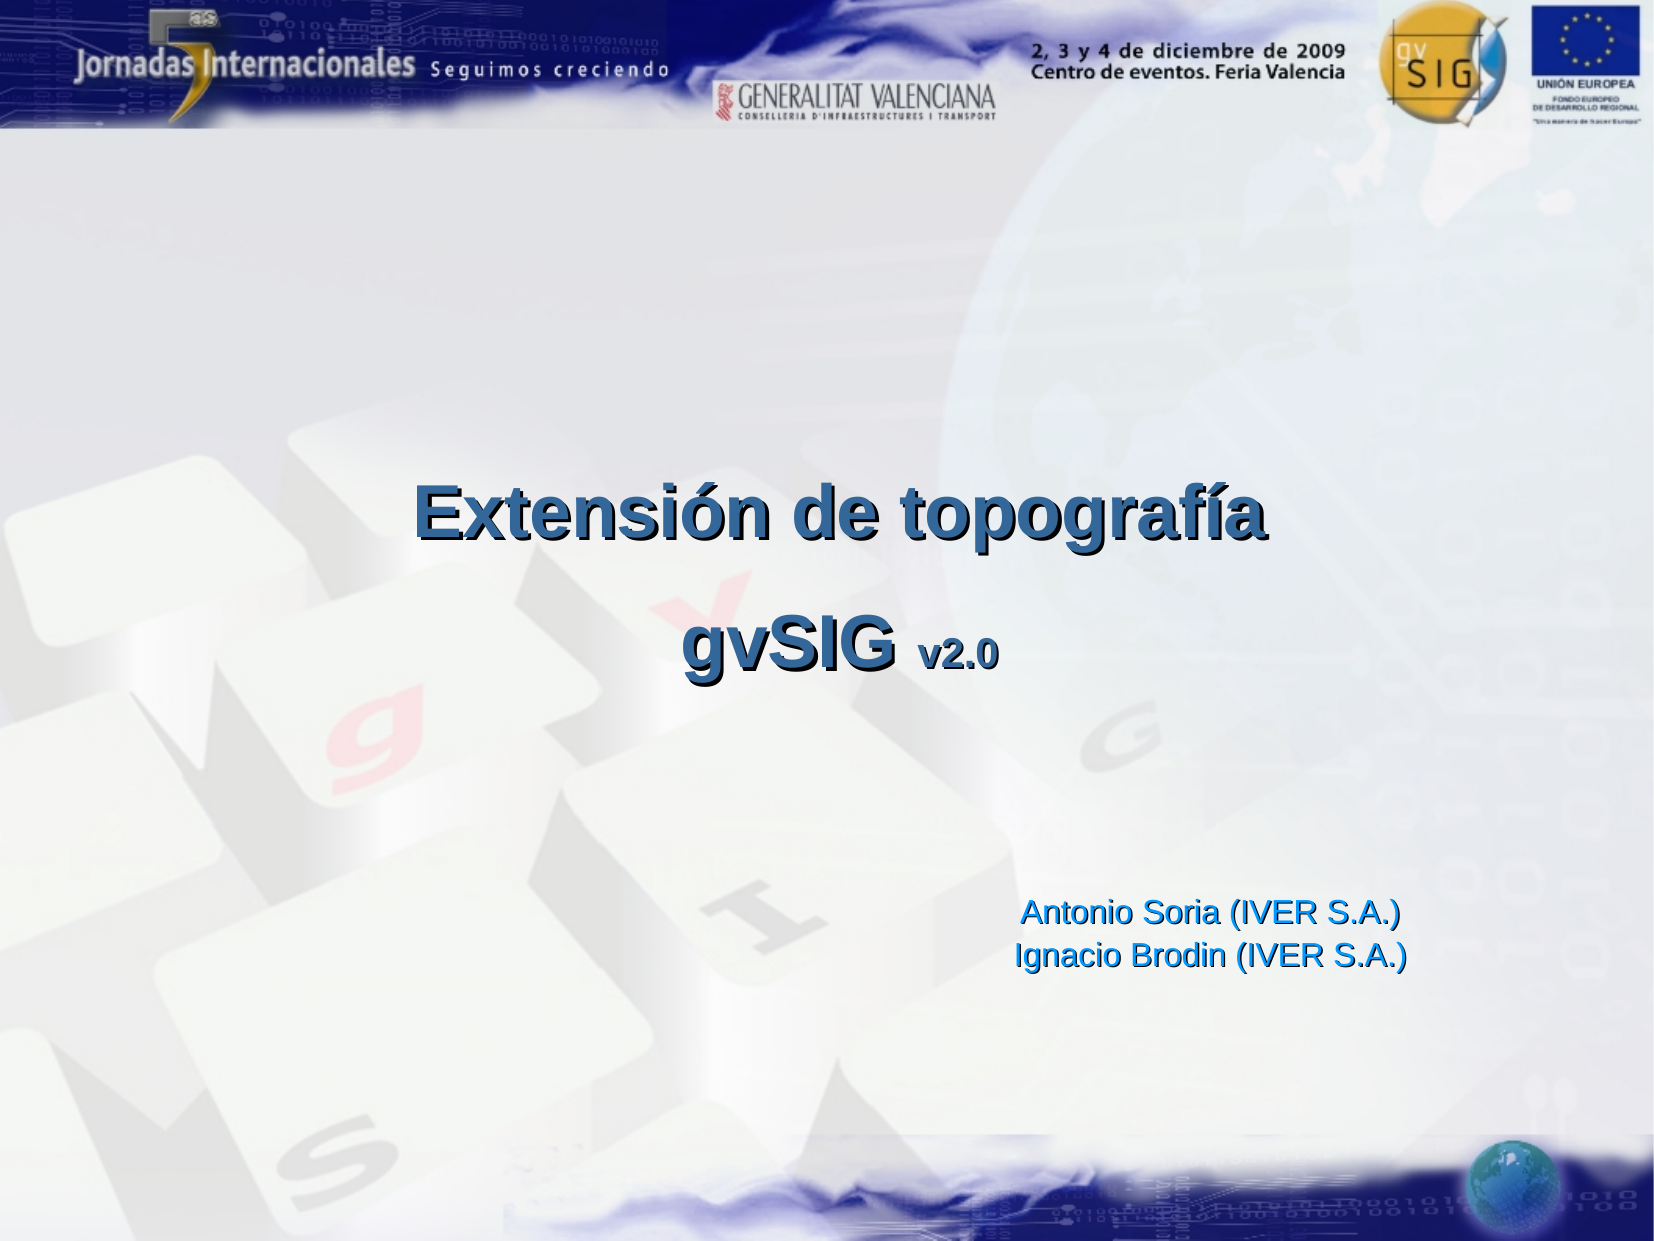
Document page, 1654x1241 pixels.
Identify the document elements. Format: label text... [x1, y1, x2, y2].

picture [0, 0, 1654, 1241]
text_box Antonio Soria (IVER S.A.) Ignacio Brodin (IVER S.A.) [885, 885, 1536, 1004]
subtitle Extensión de topografía gvSIG v2.0 [95, 174, 1584, 979]
